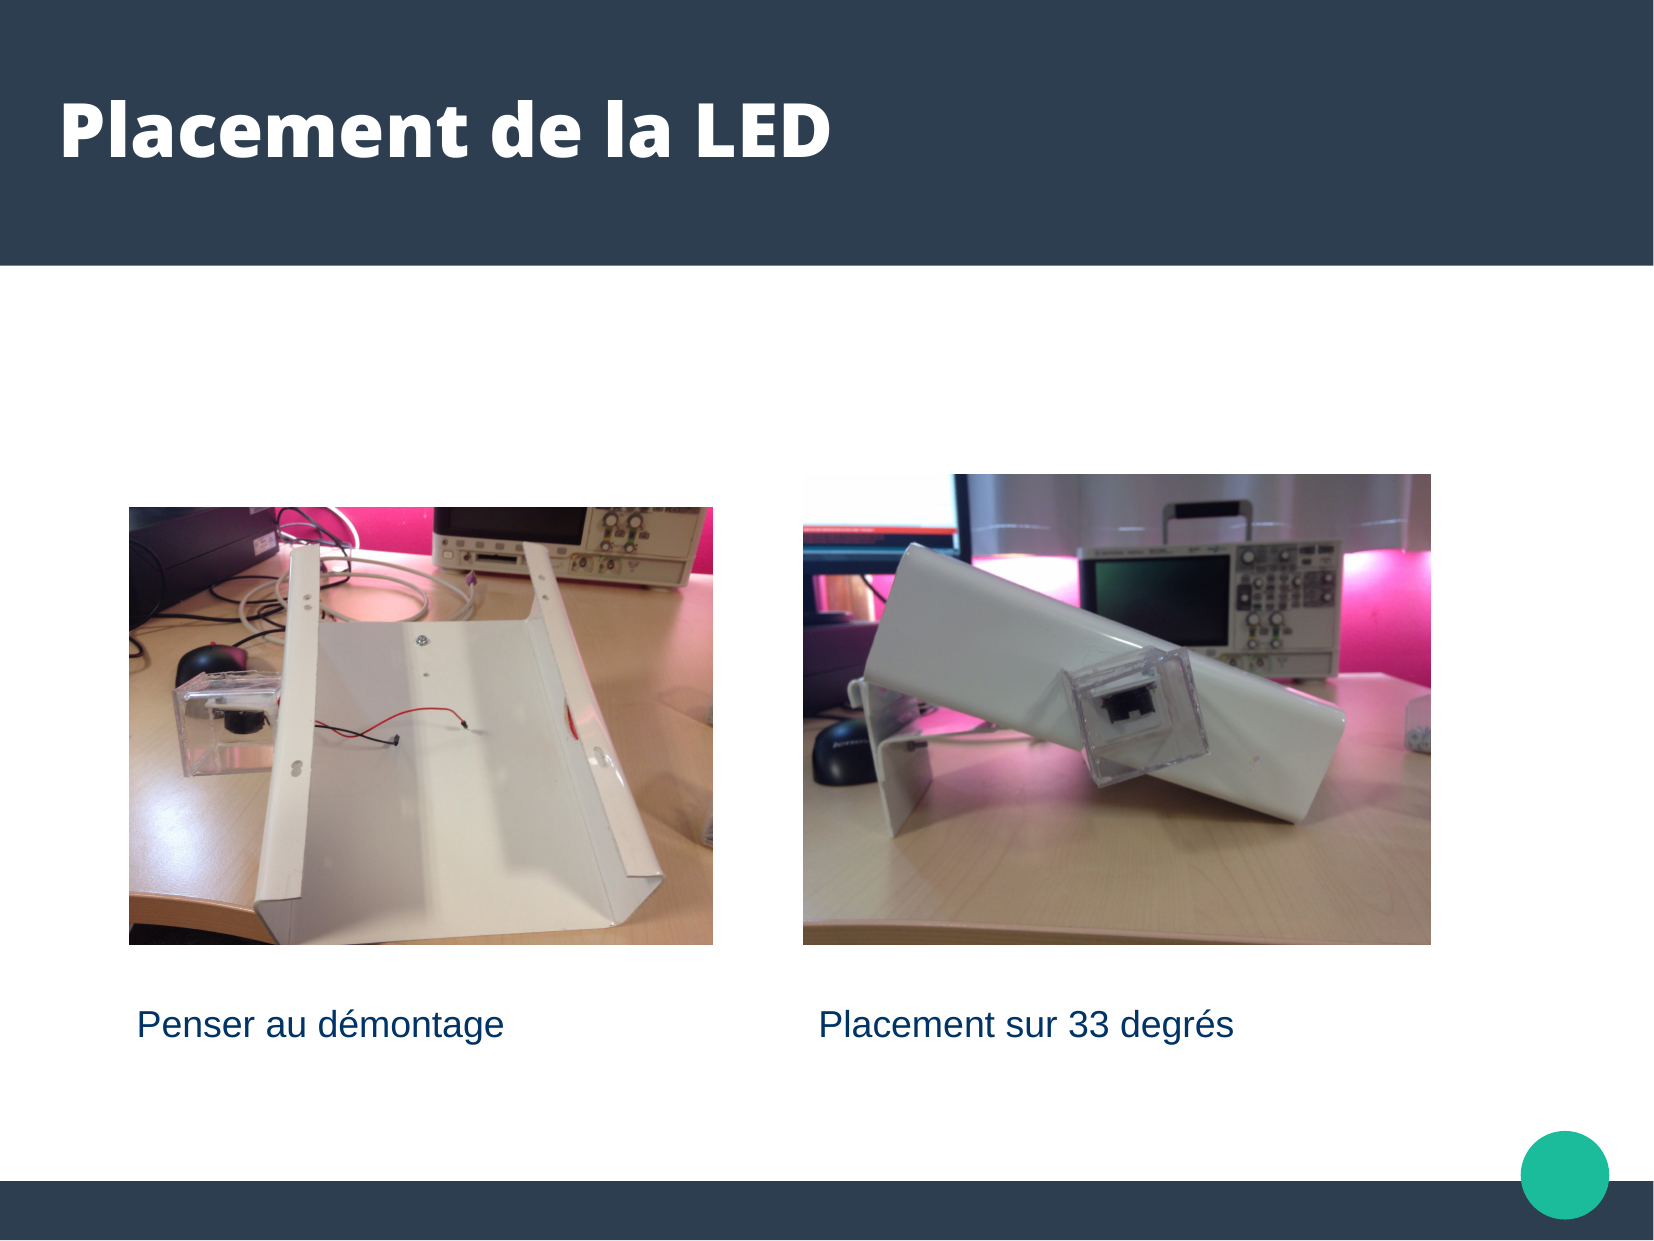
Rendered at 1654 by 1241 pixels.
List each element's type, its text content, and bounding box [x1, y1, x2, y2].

picture [803, 474, 1431, 945]
title Placement de la LED [59, 49, 1595, 207]
picture [129, 507, 713, 945]
text_box Penser au démontage Placement sur 33 degrés [121, 995, 1410, 1053]
